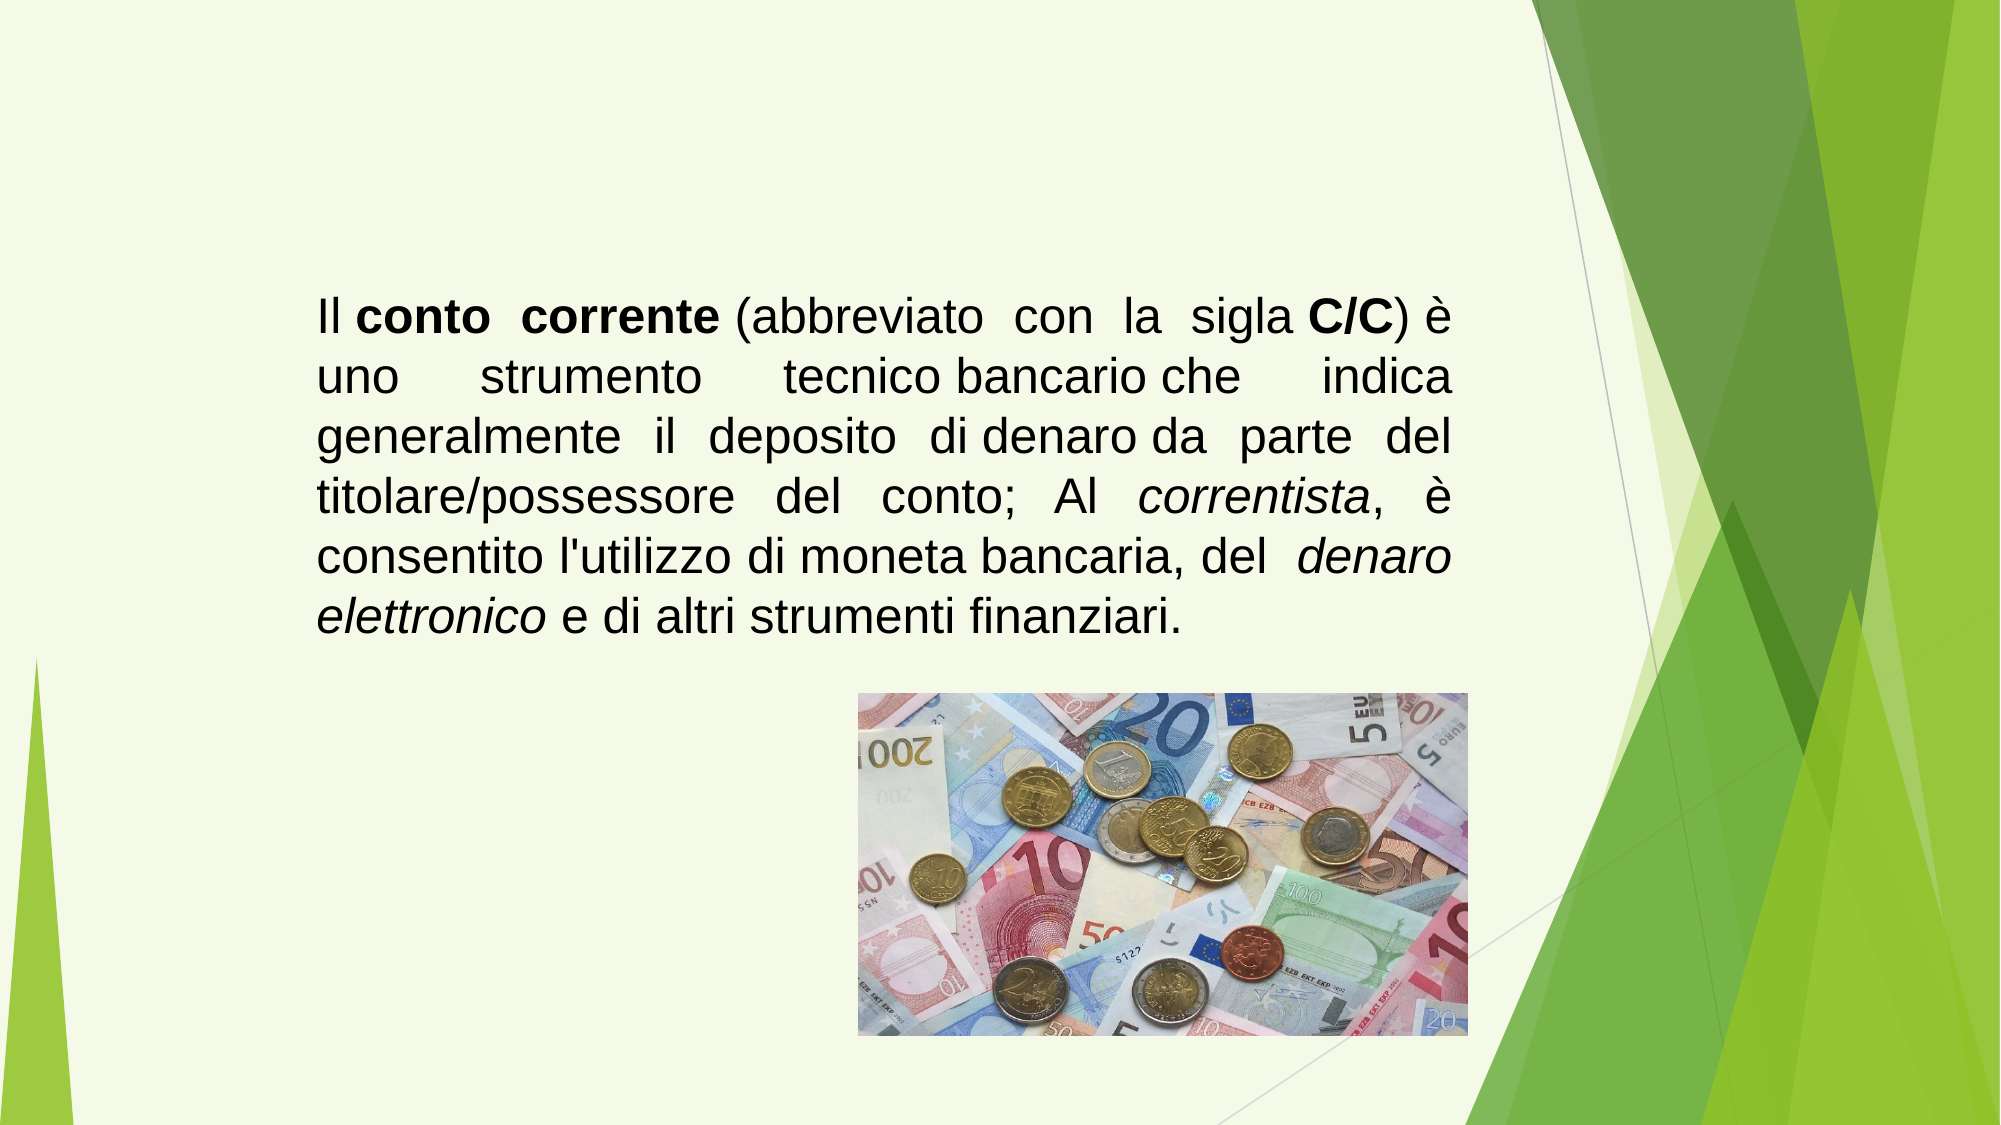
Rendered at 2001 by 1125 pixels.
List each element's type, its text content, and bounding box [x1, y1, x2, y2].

text_box Il conto corrente (abbreviato con la sigla C/C) è uno strumento tecnico bancario che indica generalmente il deposito di denaro da parte del titolare/possessore del conto; Al correntista, è consentito l'utilizzo di moneta bancaria, del denaro elettronico e di altri strumenti finanziari. [301, 276, 1468, 652]
picture [858, 693, 1468, 1036]
